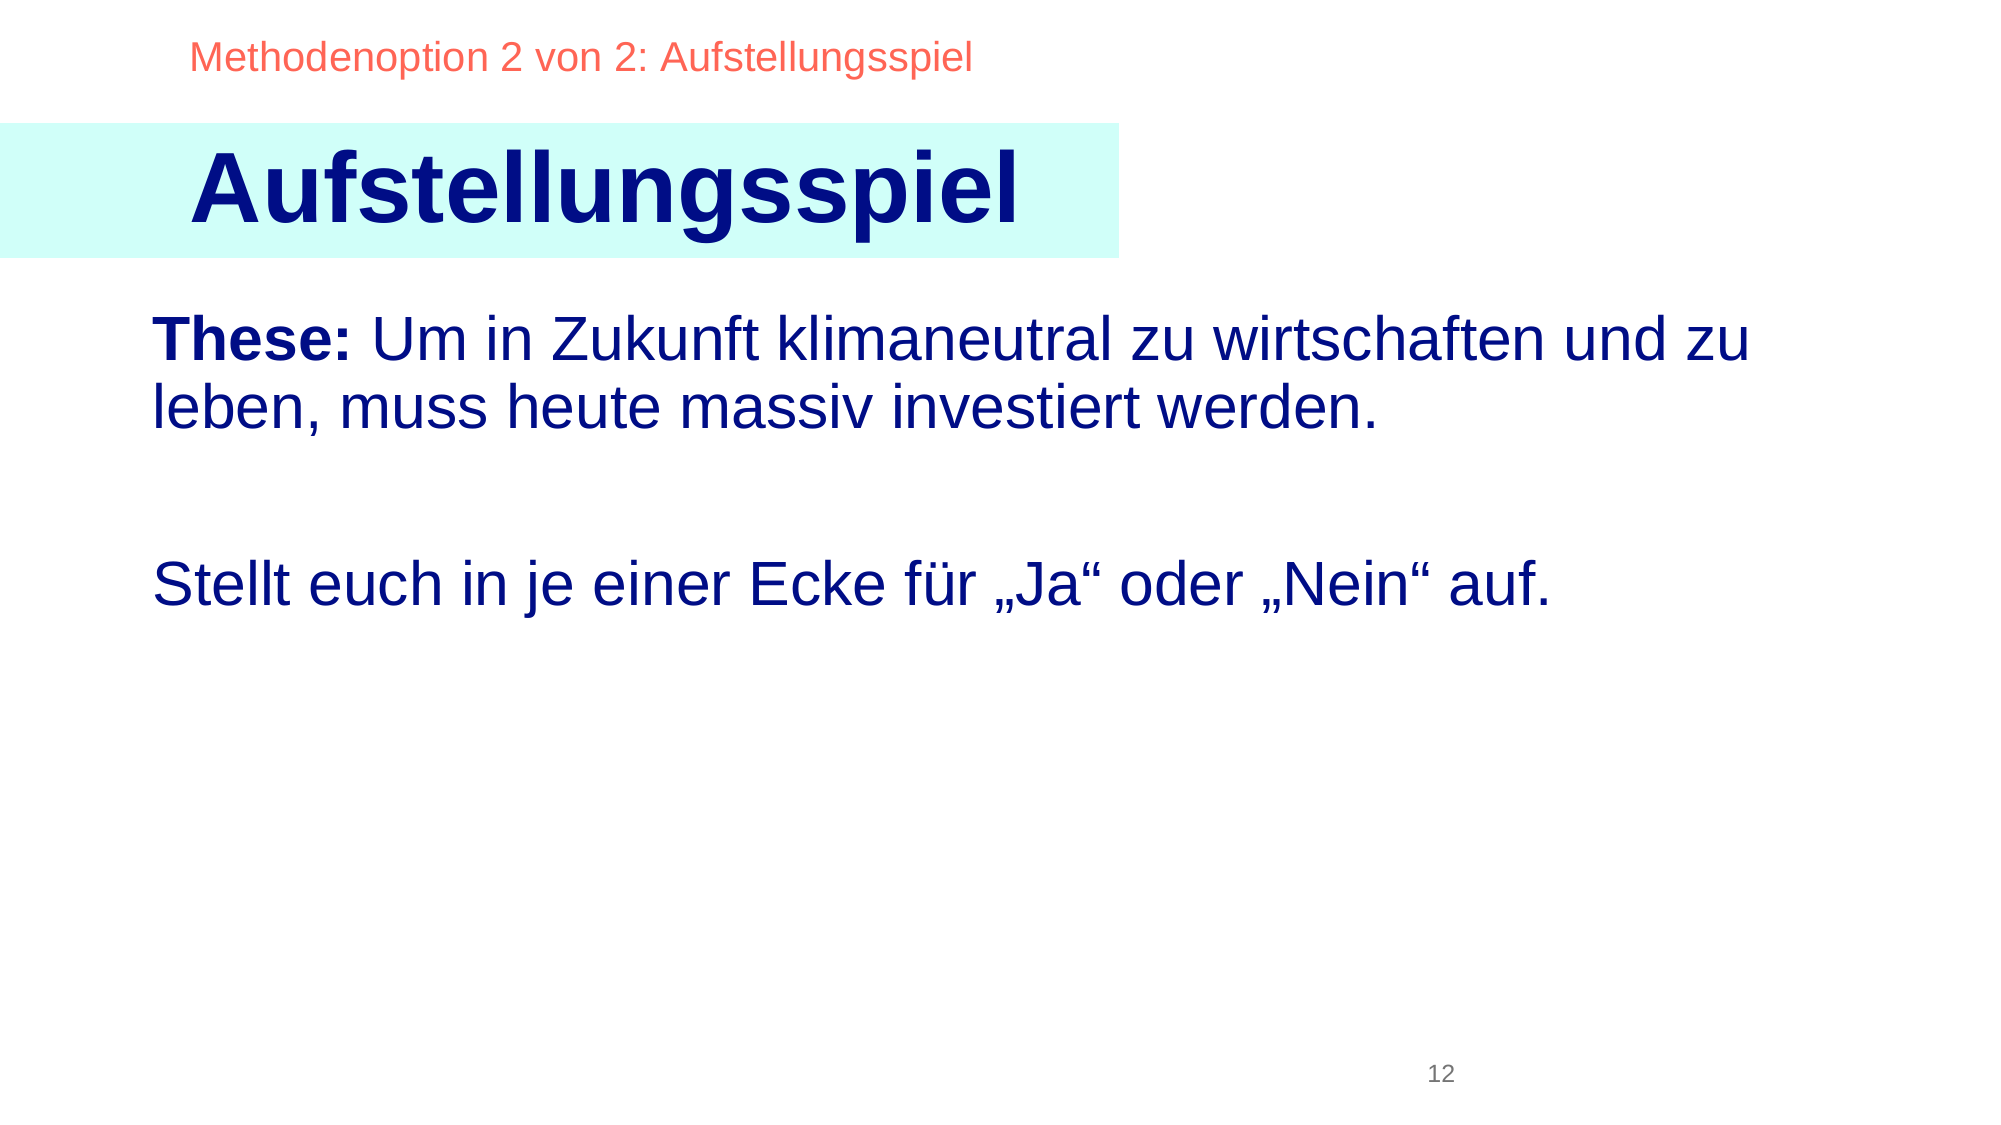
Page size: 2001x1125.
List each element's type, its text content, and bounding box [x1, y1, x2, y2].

list Aufstellungsspiel [137, 129, 1093, 258]
list Methodenoption 2 von 2: Aufstellungsspiel [137, 27, 1119, 107]
list These: Um in Zukunft klimaneutral zu wirtschaften und zu leben, muss heute massiv investiert werden. Stellt euch in je einer Ecke für „Ja“ oder „Nein“ auf. [137, 299, 1863, 1014]
